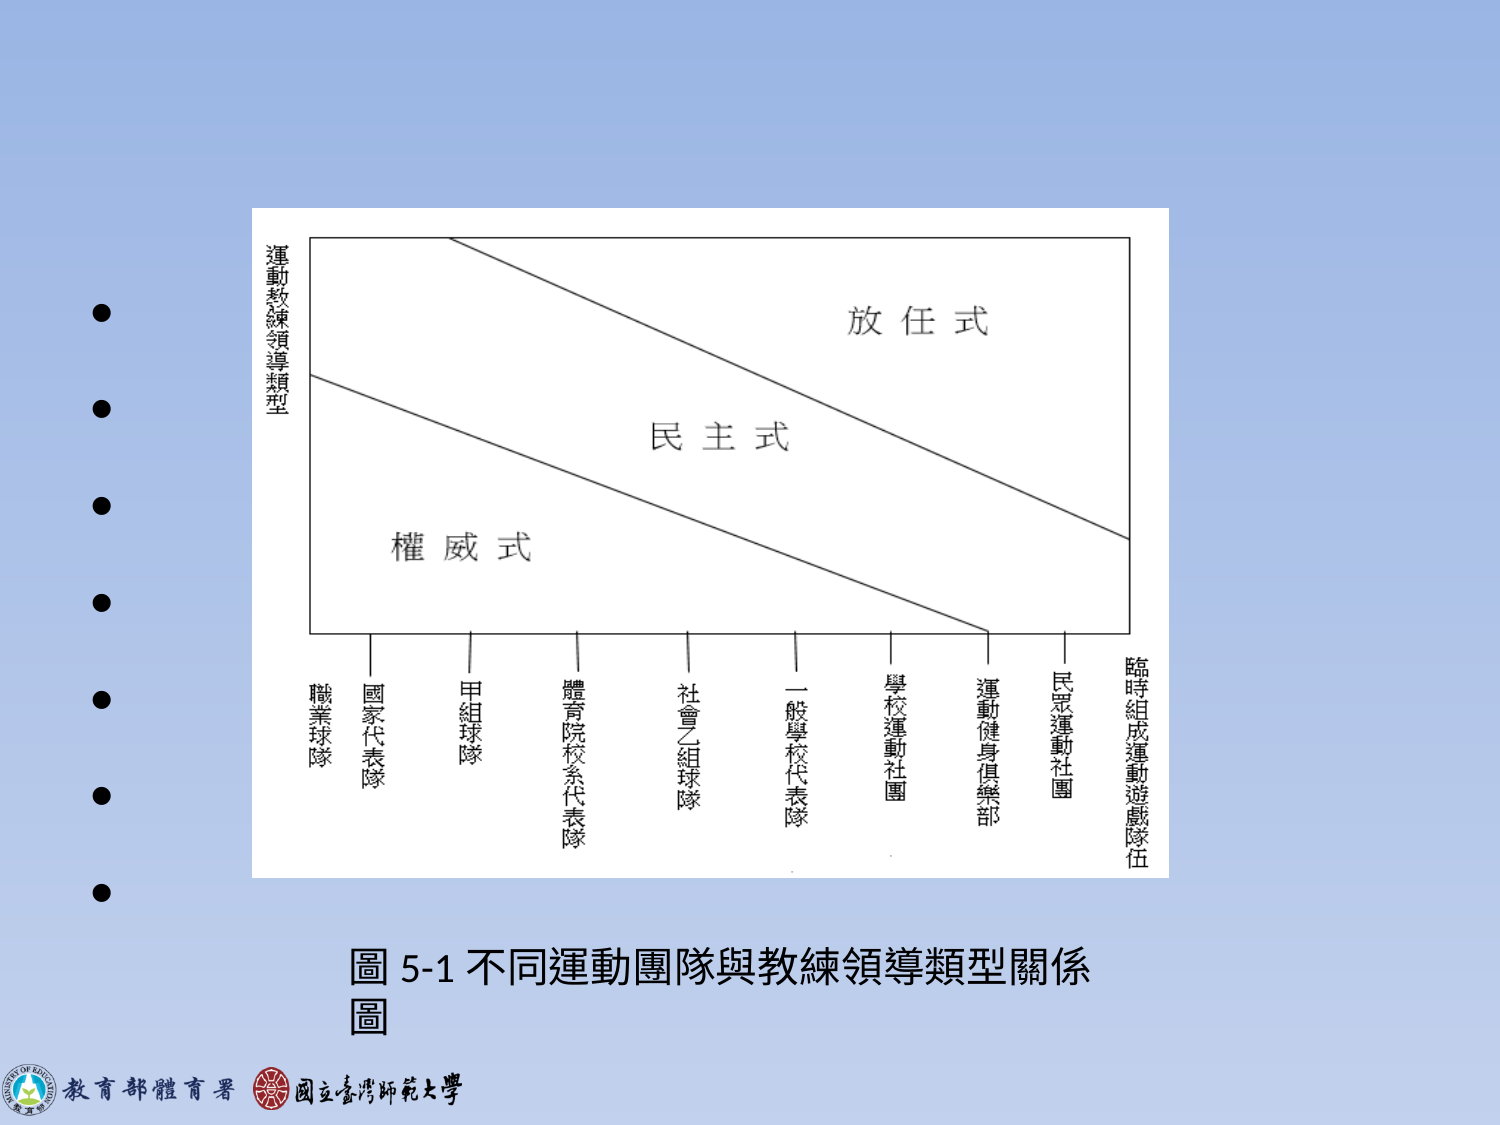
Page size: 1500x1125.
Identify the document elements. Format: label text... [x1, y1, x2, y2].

list [75, 264, 1426, 1007]
text_box 圖5-1不同運動團隊與教練領導類型關係圖 [333, 934, 1134, 1049]
picture [252, 208, 1169, 878]
